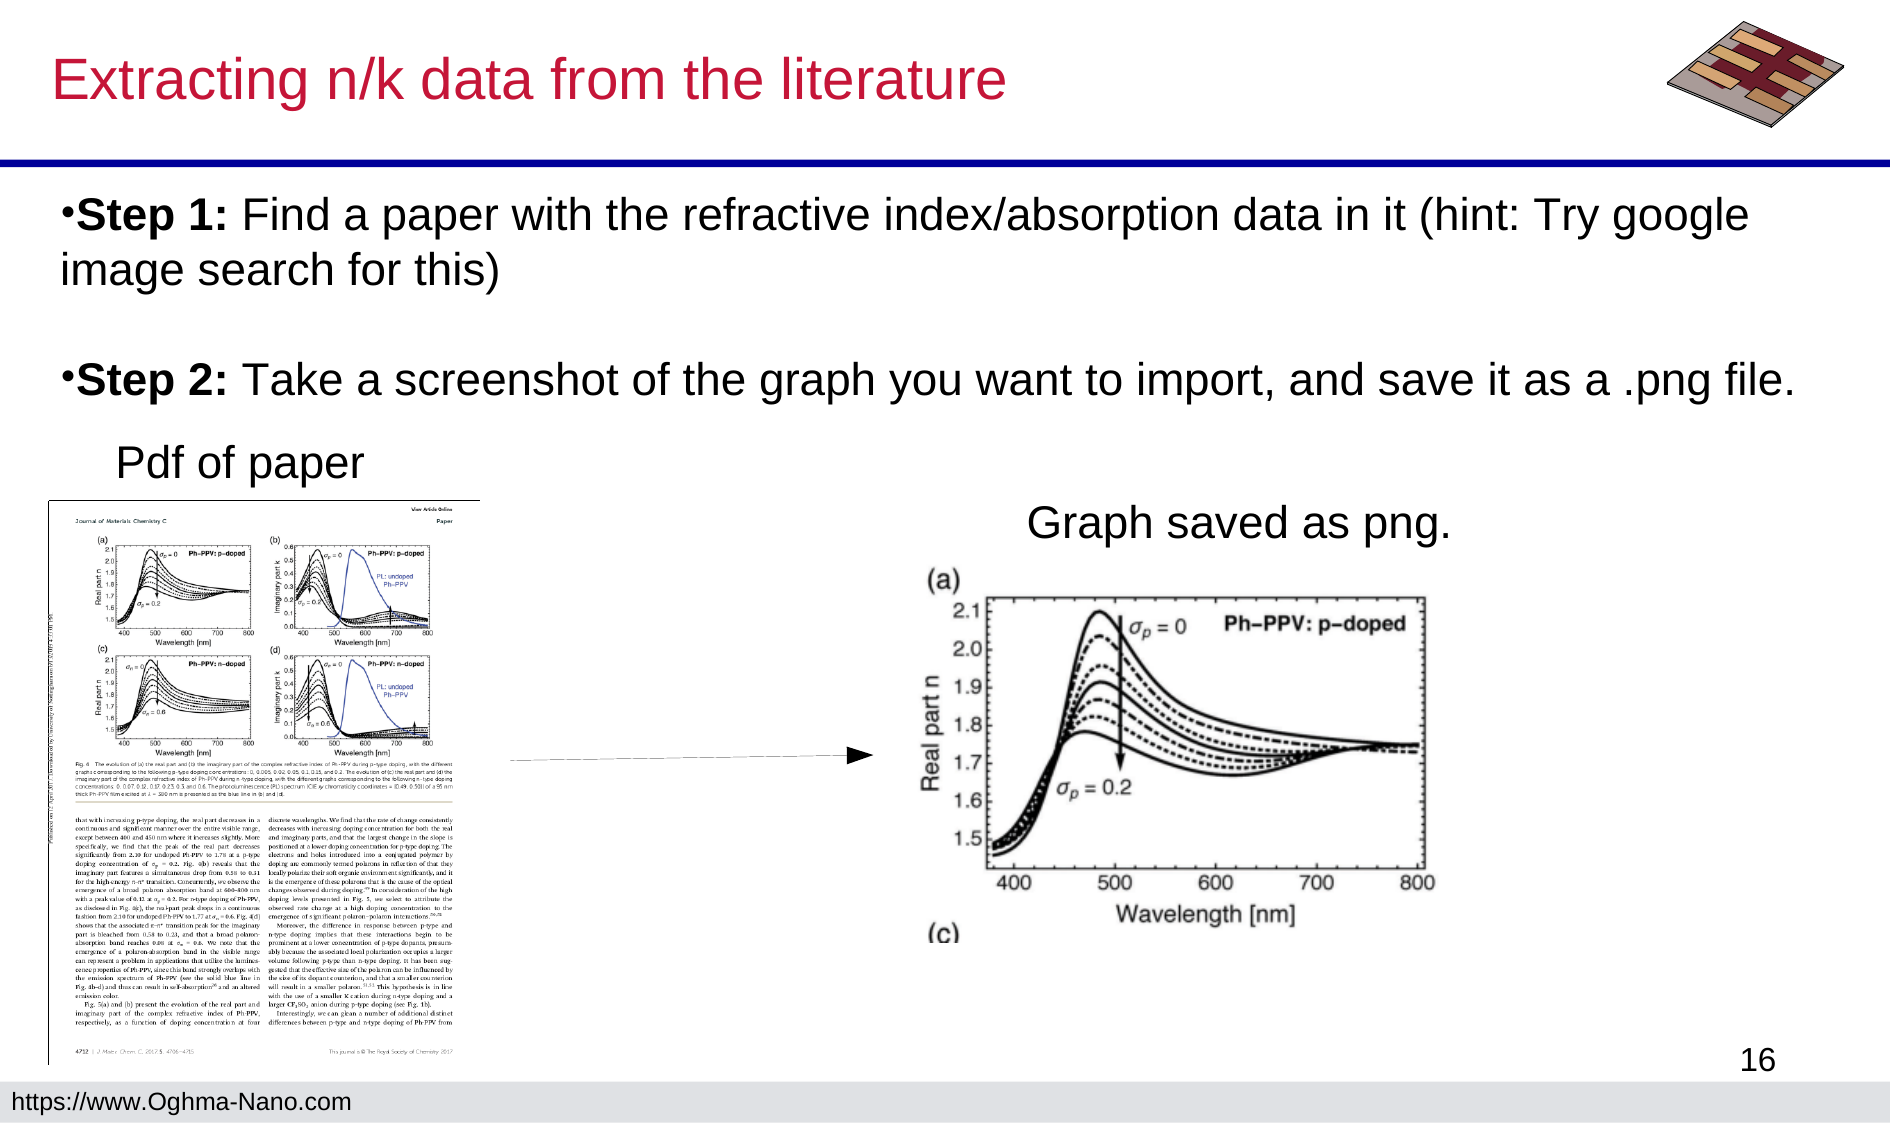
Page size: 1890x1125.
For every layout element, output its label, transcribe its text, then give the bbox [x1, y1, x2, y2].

text_box <number> [1724, 1030, 1890, 1101]
text_box Pdf of paper [100, 425, 445, 550]
title Extracting n/k data from the literature [36, 6, 1575, 153]
picture [899, 562, 1445, 943]
text_box Step 1: Find a paper with the refractive index/absorption data in it (hint: Try google image search for this) Step 2: Take a screenshot of the graph you want to import, and save it as a .png file. [45, 176, 1890, 412]
picture [48, 500, 480, 1065]
text_box Graph saved as png. [1011, 485, 1474, 611]
